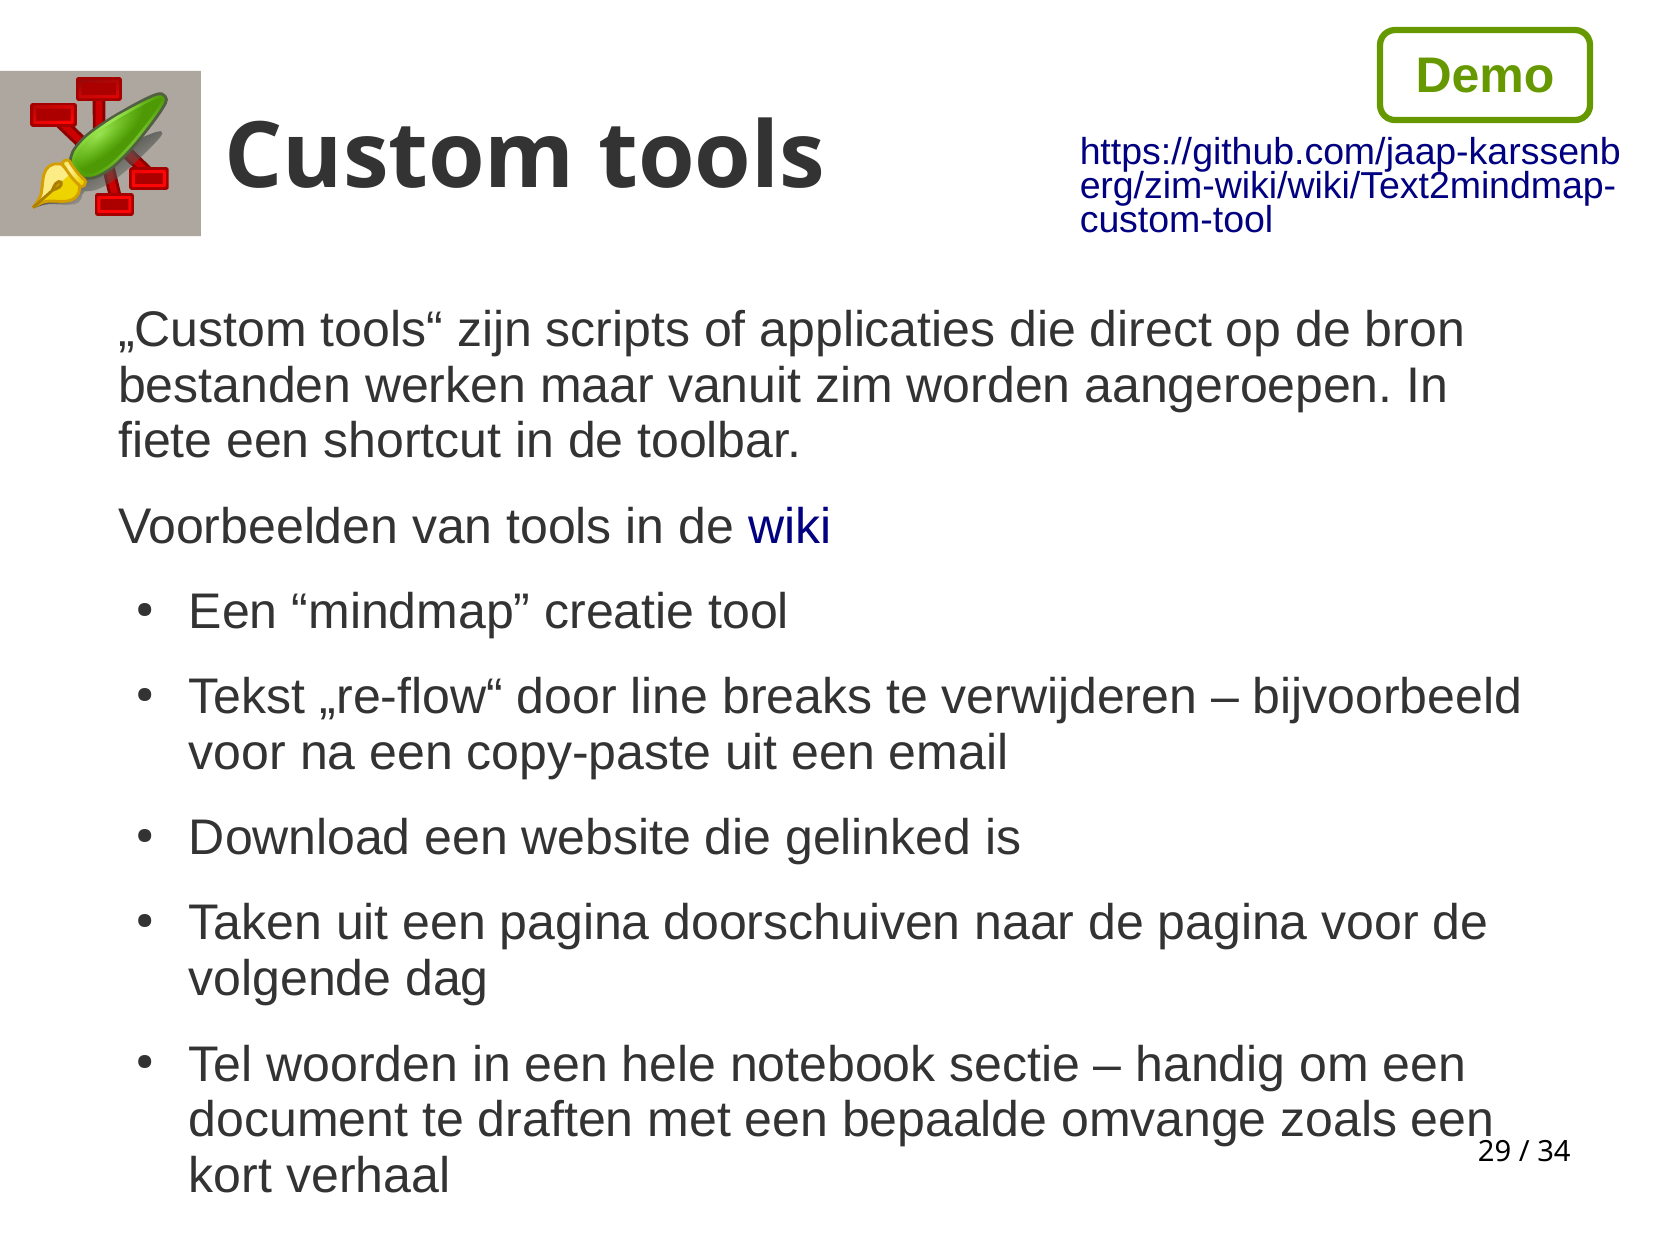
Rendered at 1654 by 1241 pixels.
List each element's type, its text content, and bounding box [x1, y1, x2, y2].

list „Custom tools“ zijn scripts of applicaties die direct op de bron bestanden werken maar vanuit zim worden aangeroepen. In fiete een shortcut in de toolbar. Voorbeelden van tools in de wiki Een “mindmap” creatie tool Tekst „re-flow“ door line breaks te verwijderen – bijvoorbeeld voor na een copy-paste uit een email Download een website die gelinked is Taken uit een pagina doorschuiven naar de pagina voor de volgende dag Tel woorden in een hele notebook sectie – handig om een document te draften met een bepaalde omvange zoals een kort verhaal [118, 301, 1536, 1021]
text_box Demo [1380, 30, 1591, 121]
text_box https://github.com/jaap-karssenberg/zim-wiki/wiki/Text2mindmap-custom-tool [1065, 122, 1645, 233]
title Custom tools [224, 47, 1571, 257]
